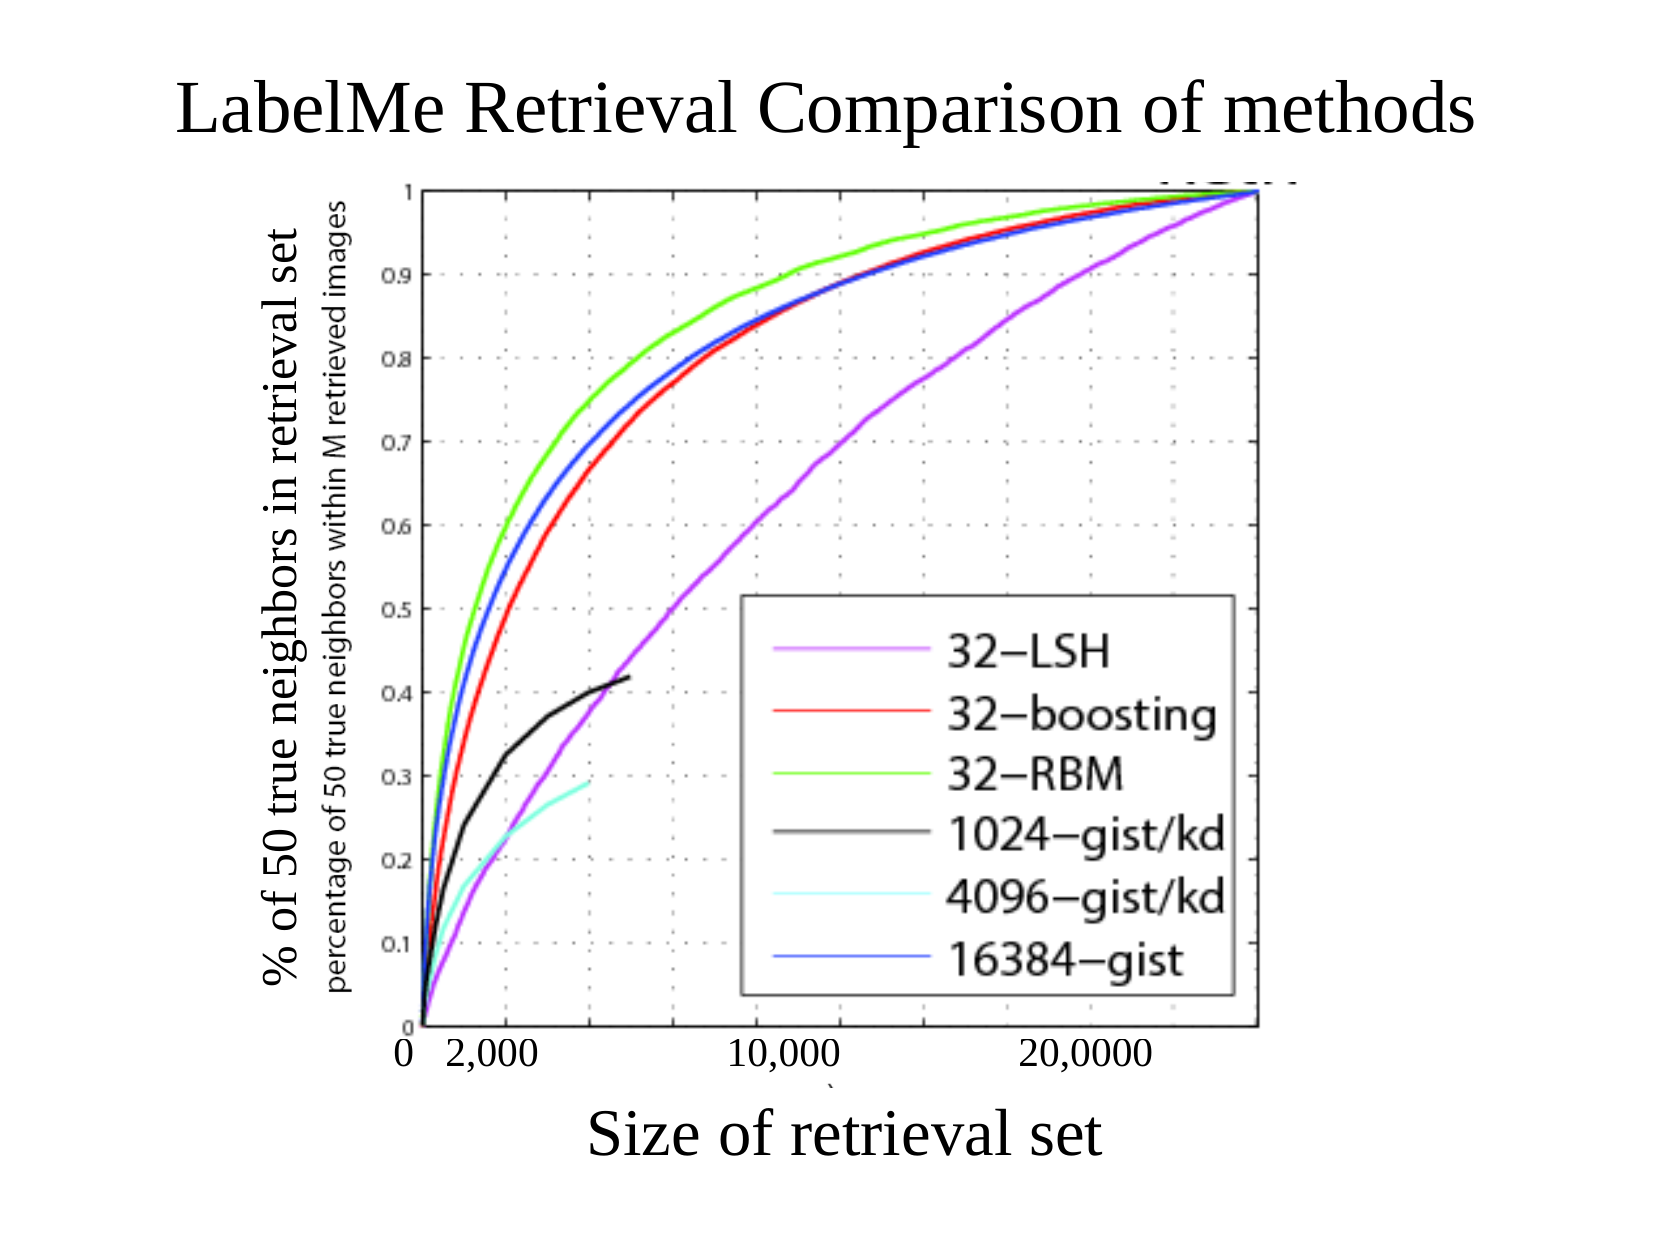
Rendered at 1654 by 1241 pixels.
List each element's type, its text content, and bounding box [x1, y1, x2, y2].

text_box 0 2,000 10,000 20,0000 [378, 1021, 1352, 1084]
picture [304, 164, 1303, 1129]
text_box Size of retrieval set [571, 1088, 1162, 1178]
text_box % of 50 true neighbors in retrieval set [244, 195, 316, 1002]
title LabelMe Retrieval Comparison of methods [82, 34, 1571, 180]
